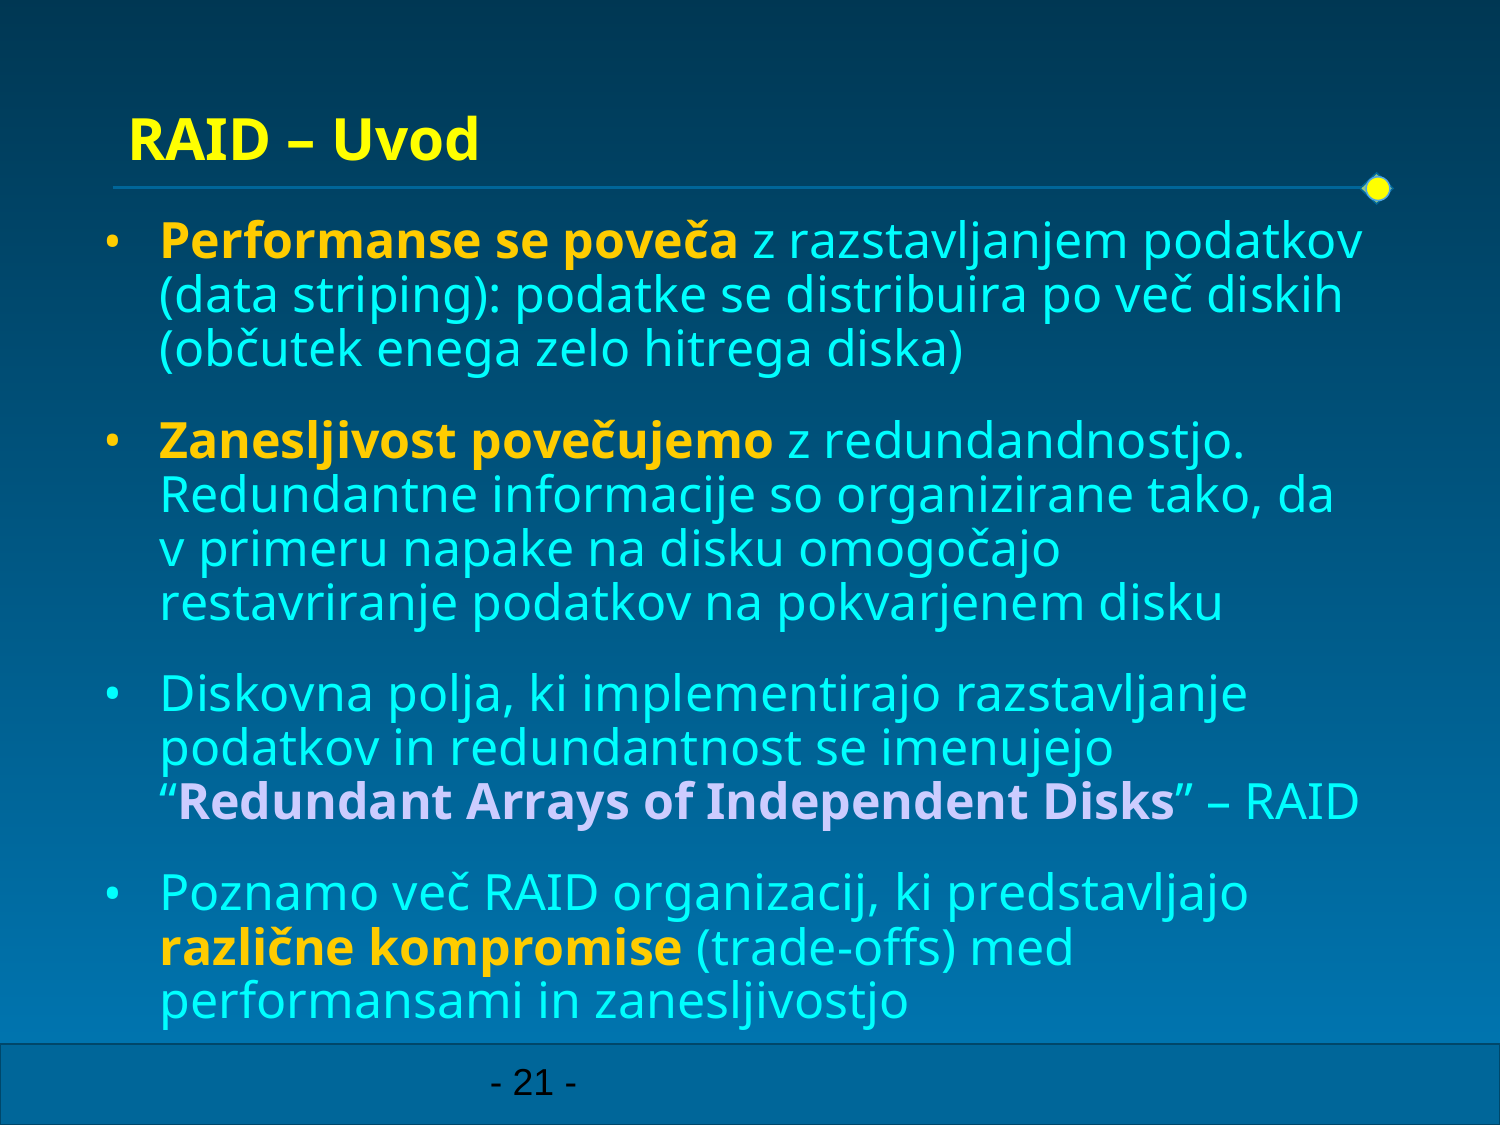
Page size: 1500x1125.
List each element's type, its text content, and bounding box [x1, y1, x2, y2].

title RAID – Uvod [112, 94, 1388, 181]
list Performanse se poveča z razstavljanjem podatkov (data striping): podatke se distribuira po več diskih (občutek enega zelo hitrega diska) Zanesljivost povečujemo z redundandnostjo. Redundantne informacije so organizirane tako, da v primeru napake na disku omogočajo restavriranje podatkov na pokvarjenem disku Diskovna polja, ki implementirajo razstavljanje podatkov in redundantnost se imenujejo “Redundant Arrays of Independent Disks” – RAID Poznamo več RAID organizacij, ki predstavljajo različne kompromise (trade-offs) med performansami in zanesljivostjo [88, 207, 1388, 1016]
